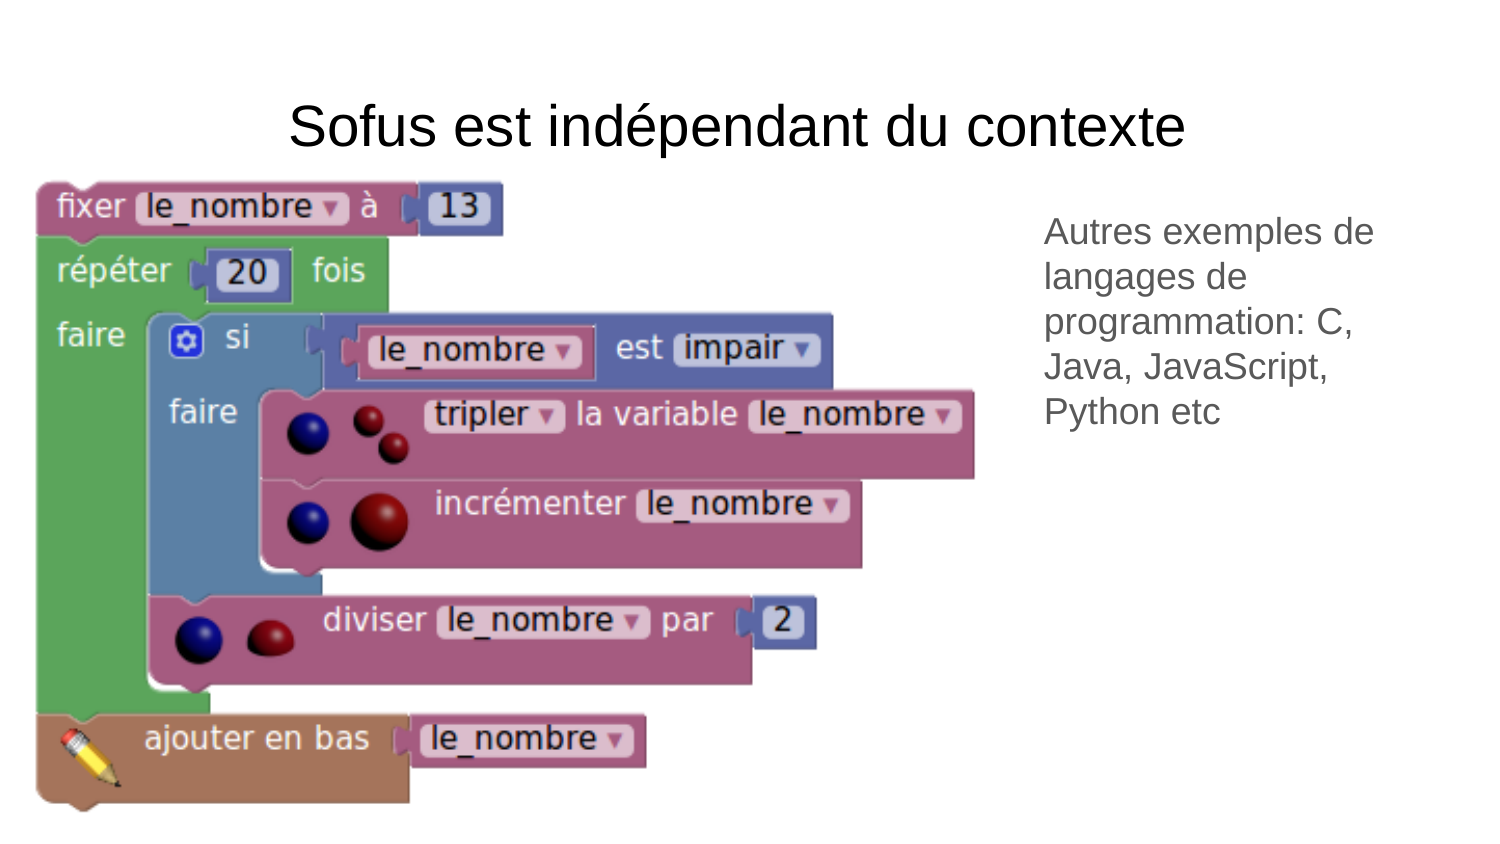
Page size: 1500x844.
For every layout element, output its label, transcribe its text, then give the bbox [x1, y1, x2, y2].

picture [24, 166, 998, 831]
list Autres exemples de langages de programmation: C, Java, JavaScript, Python etc [1028, 191, 1449, 750]
title Sofus est indépendant du contexte [273, 72, 1227, 167]
